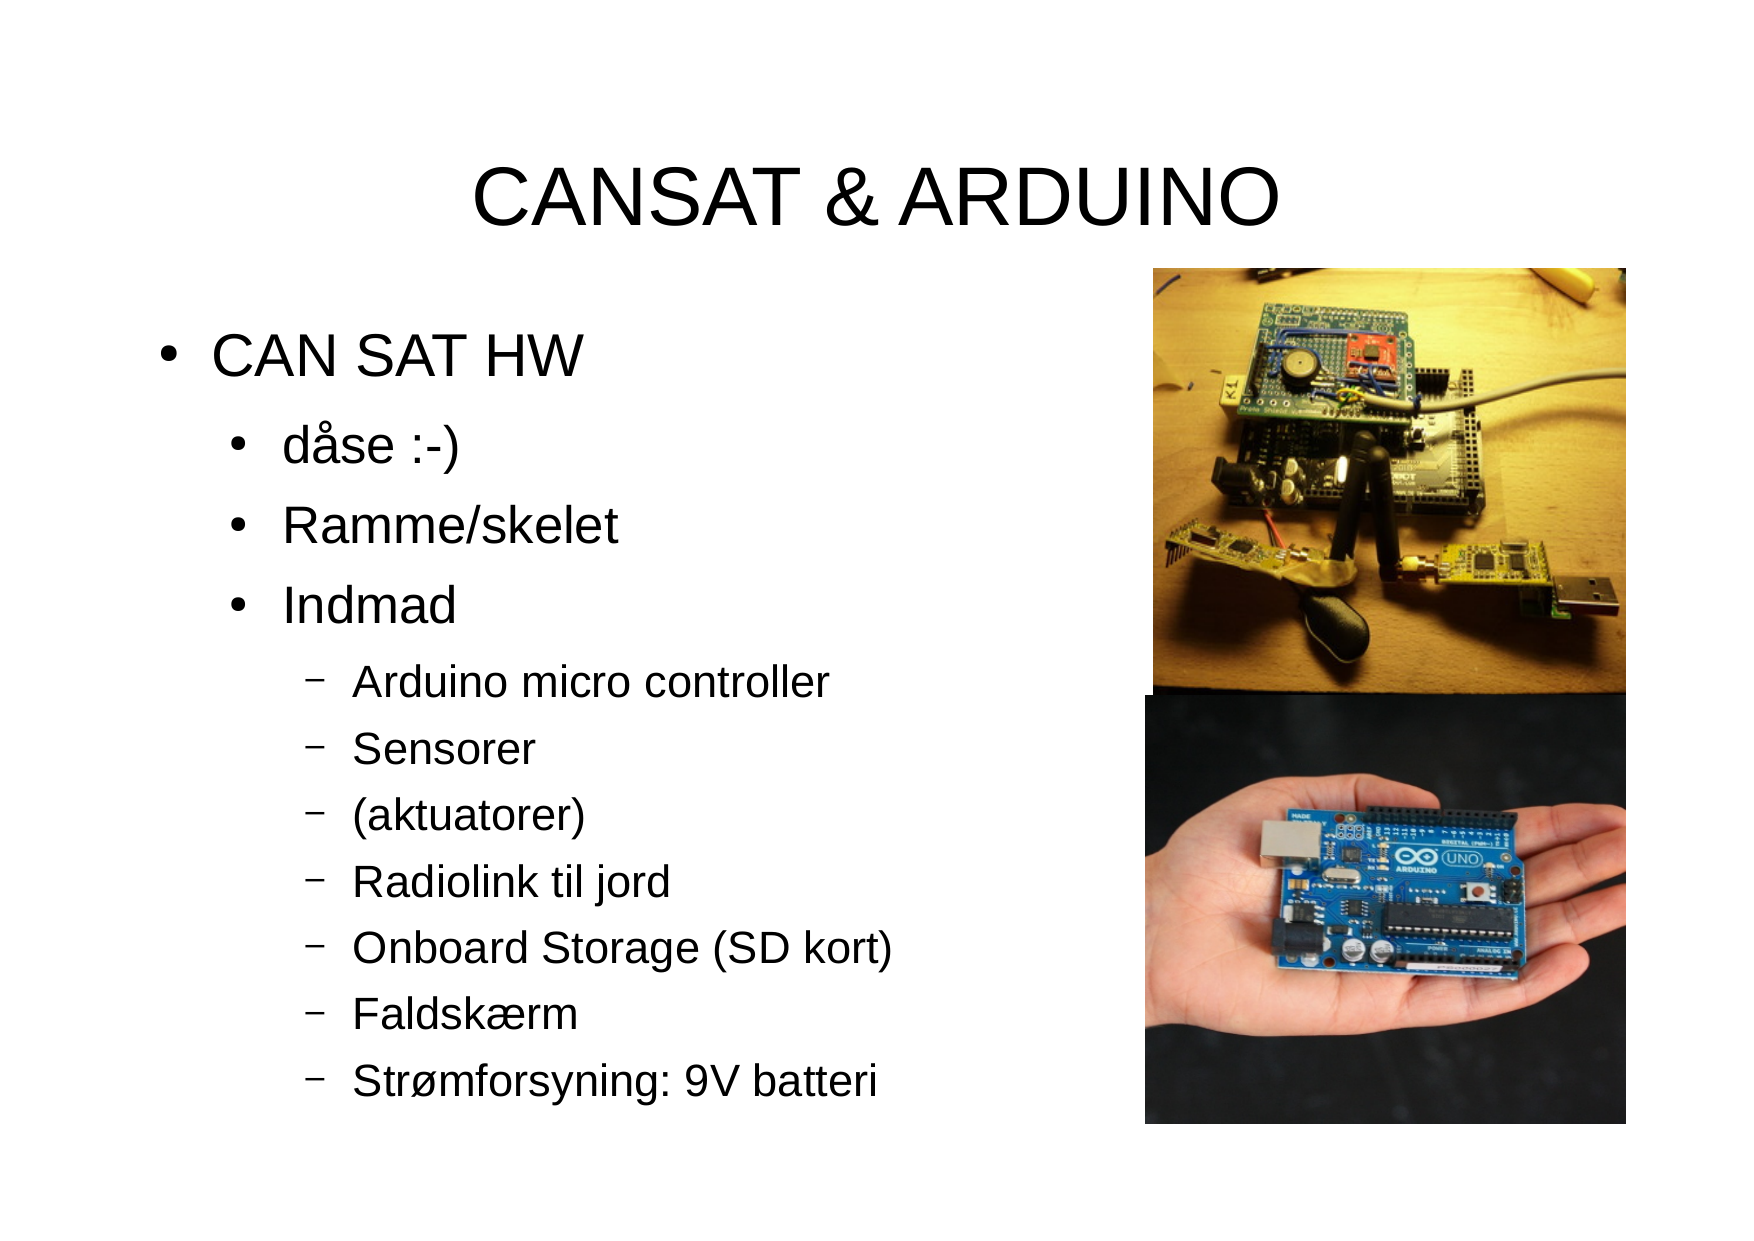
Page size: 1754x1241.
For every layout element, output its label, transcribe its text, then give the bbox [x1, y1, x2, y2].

list CAN SAT HW dåse :-) Ramme/skelet Indmad Arduino micro controller Sensorer (aktuatorer) Radiolink til jord Onboard Storage (SD kort) Faldskærm Strømforsyning: 9V batteri [140, 321, 1153, 1119]
picture [1145, 268, 1626, 1124]
title CANSAT & ARDUINO [140, 103, 1614, 291]
